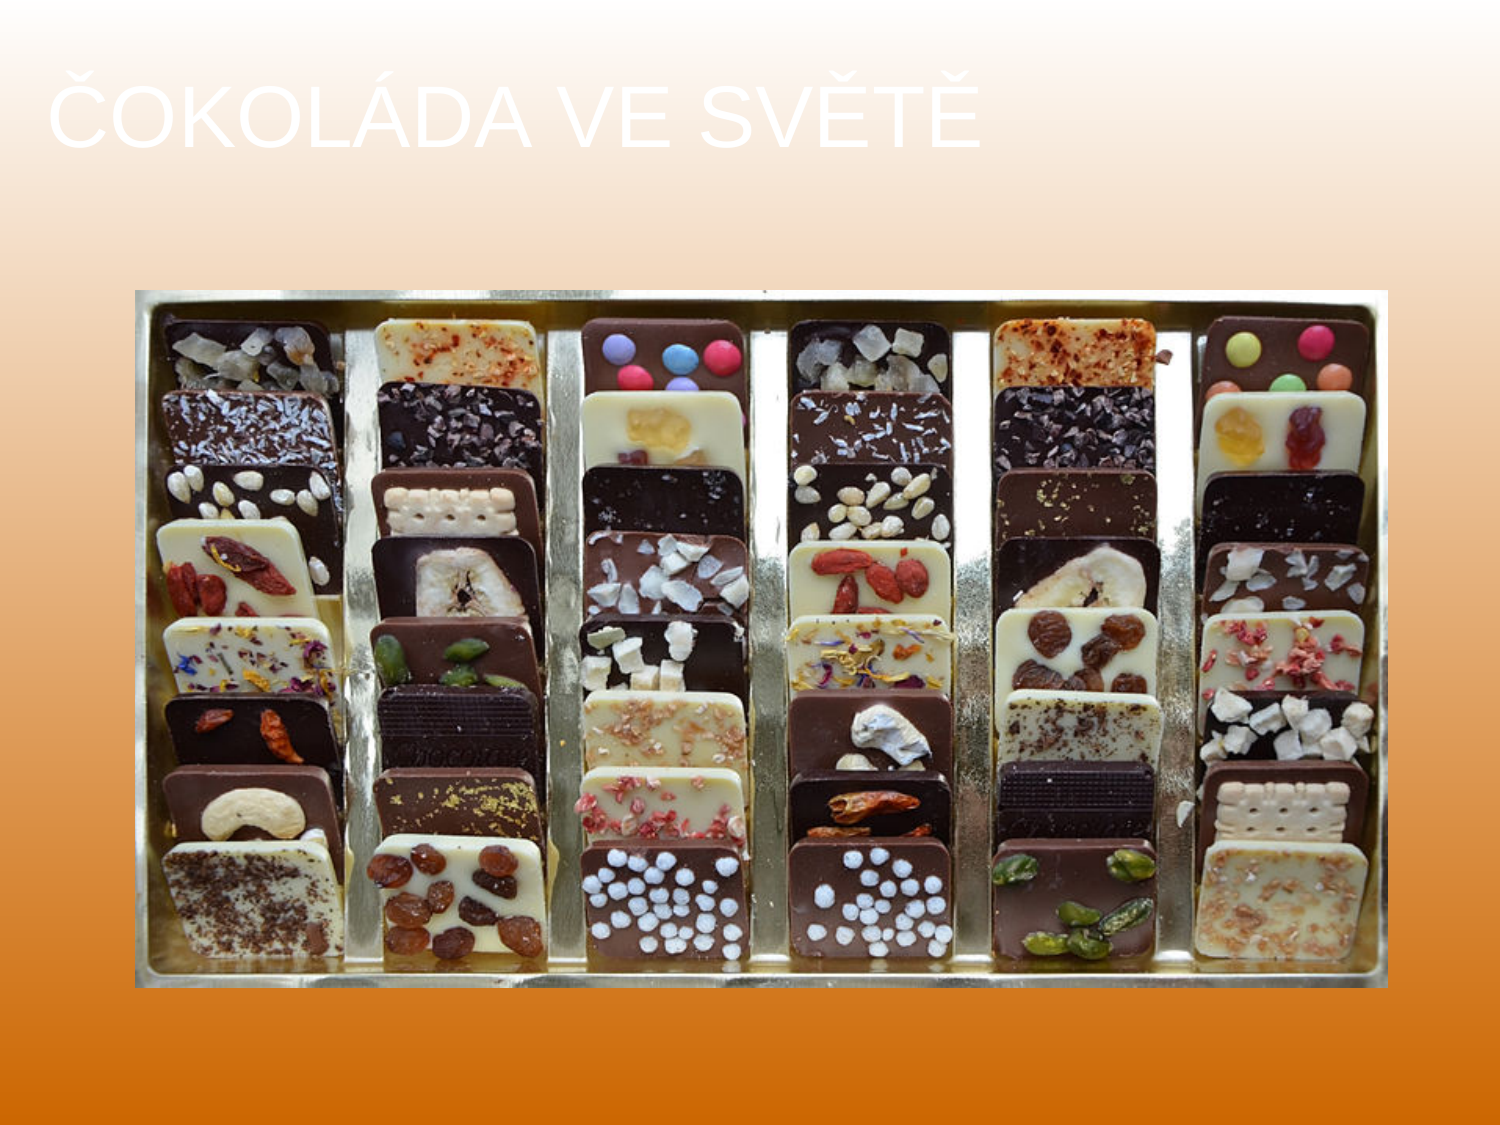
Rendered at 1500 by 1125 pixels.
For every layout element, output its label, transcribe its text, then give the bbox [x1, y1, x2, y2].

title ČOKOLÁDA VE SVĚTĚ [31, 37, 1347, 188]
picture [135, 290, 1388, 988]
